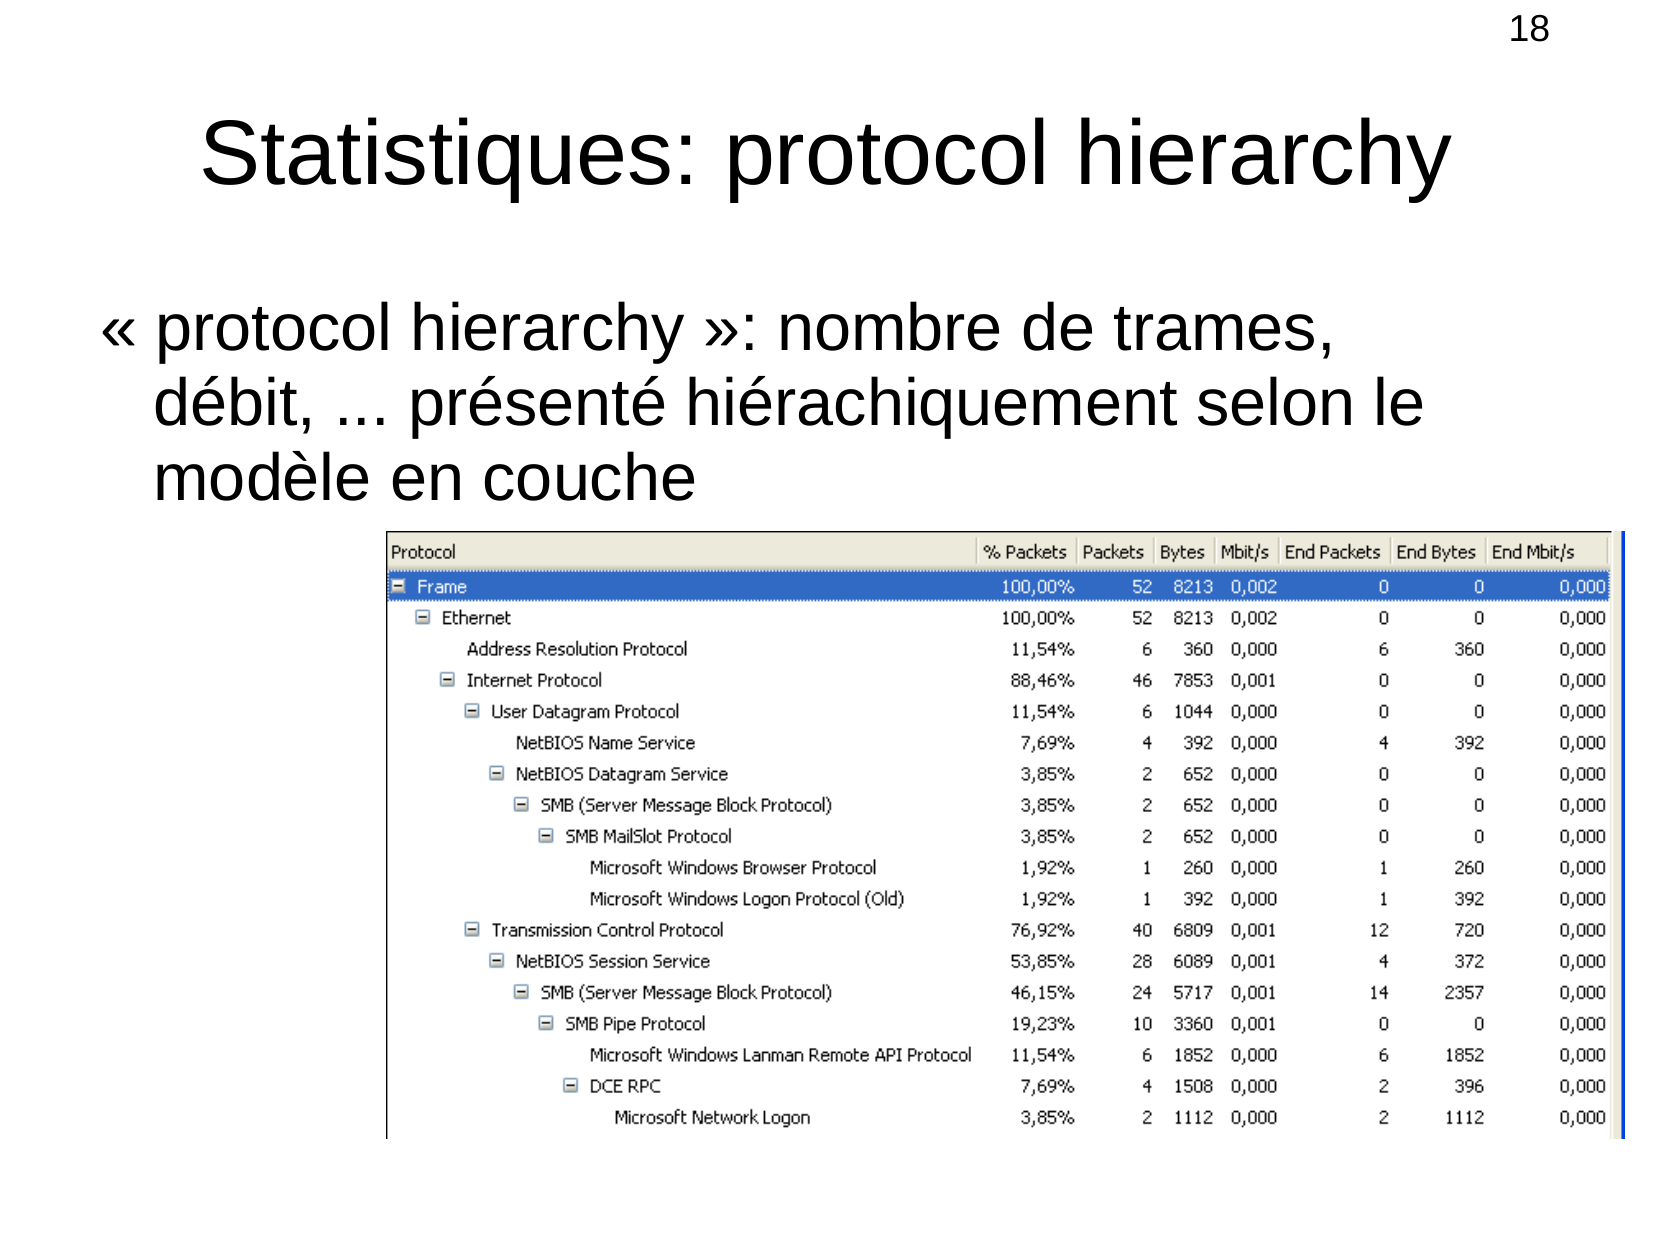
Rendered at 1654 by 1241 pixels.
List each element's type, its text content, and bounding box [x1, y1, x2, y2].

title Statistiques: protocol hierarchy [82, 49, 1571, 257]
picture [386, 531, 1625, 1139]
list « protocol hierarchy »: nombre de trames, débit, ... présenté hiérachiquement selon le modèle en couche [82, 290, 1571, 1109]
